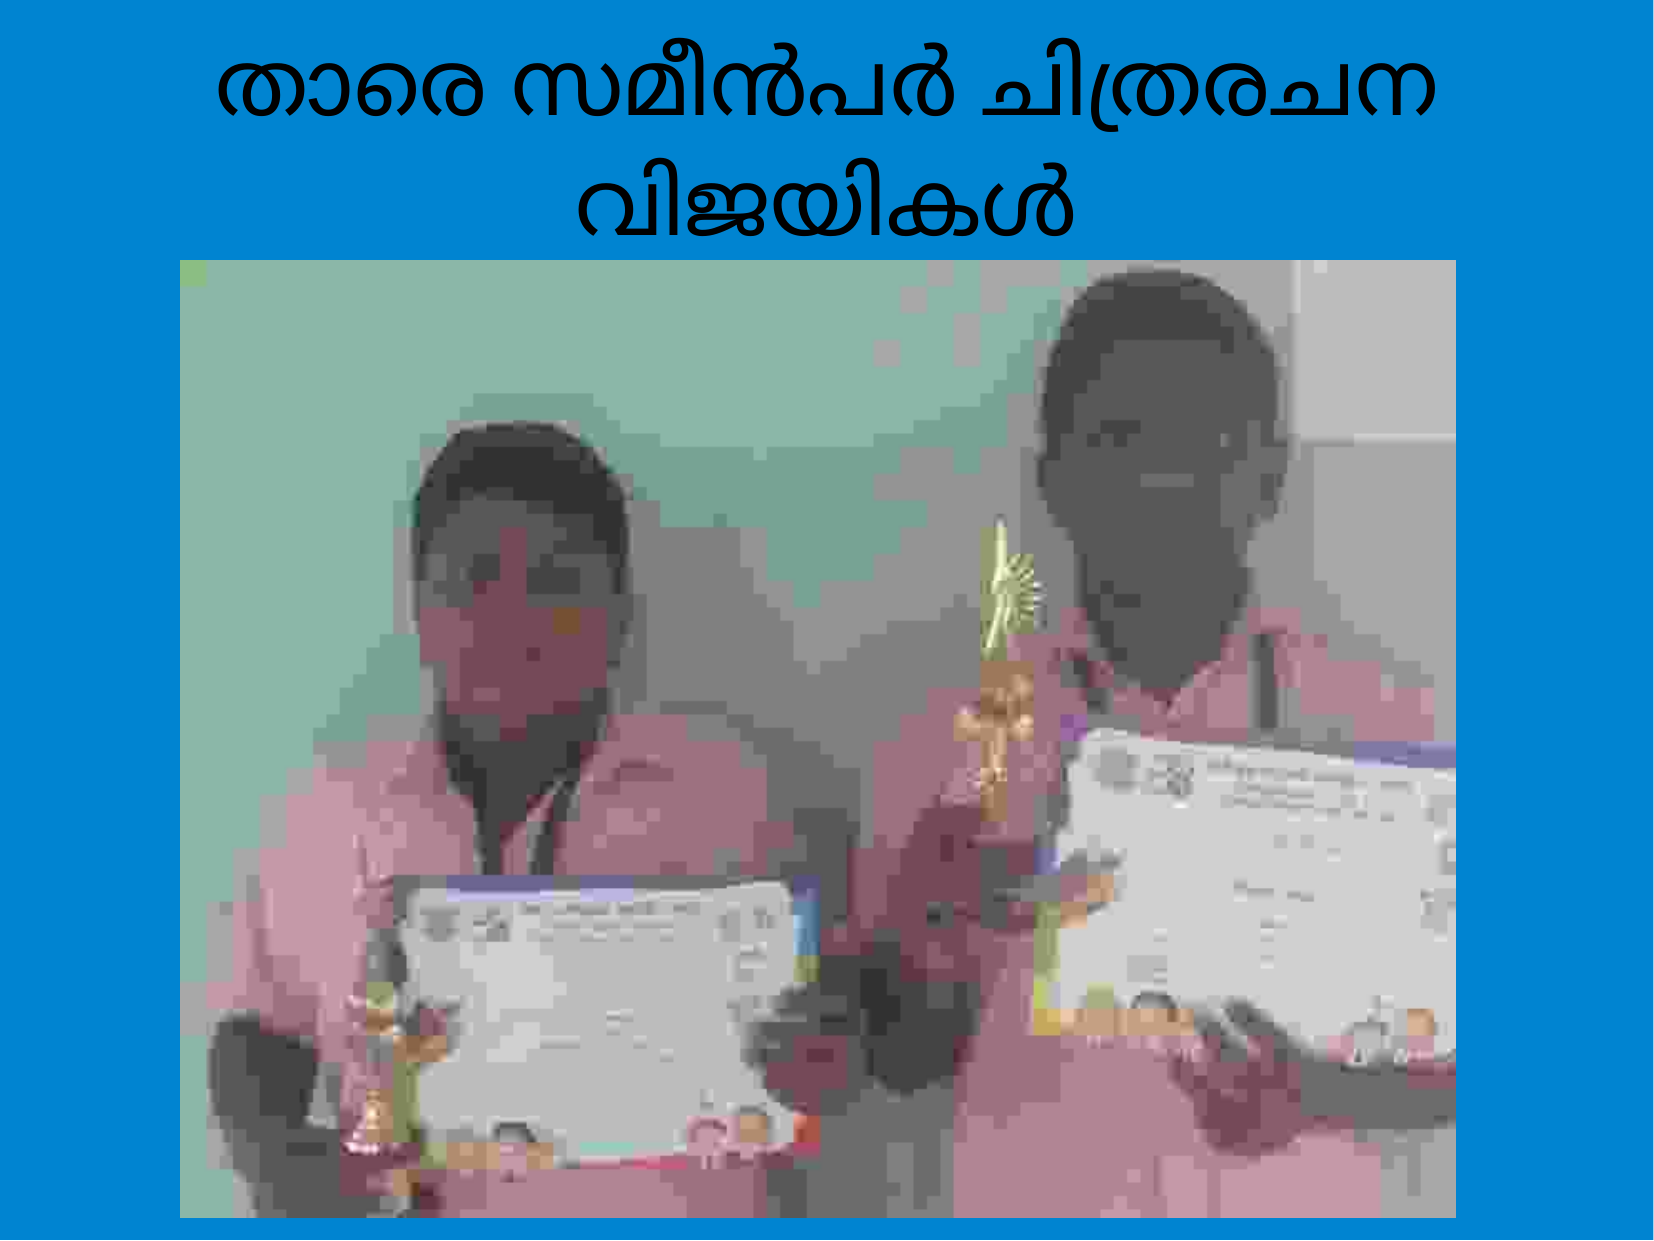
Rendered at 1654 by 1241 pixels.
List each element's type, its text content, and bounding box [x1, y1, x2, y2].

picture [180, 260, 1456, 1218]
title താരെ സമീന്‍പര്‍ ചിത്രരചന വിജയികള്‍ [82, 13, 1571, 293]
